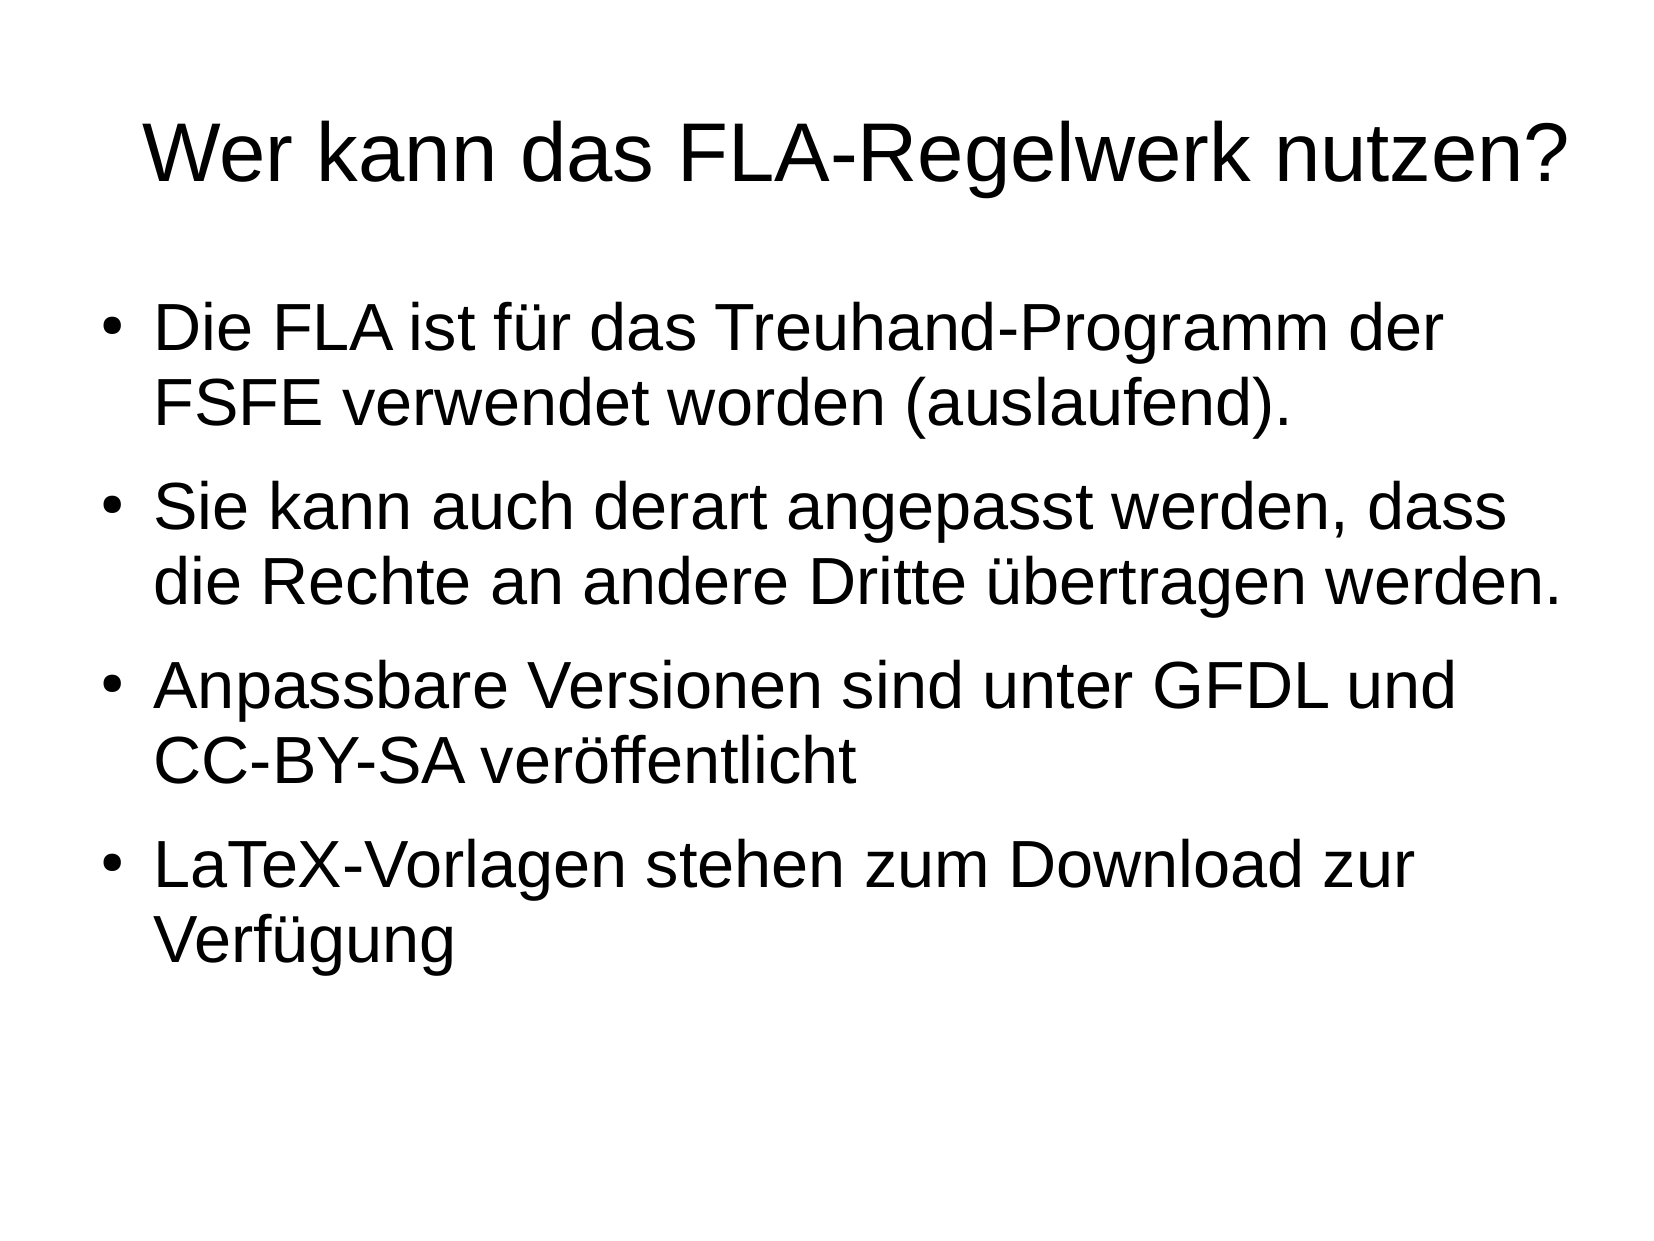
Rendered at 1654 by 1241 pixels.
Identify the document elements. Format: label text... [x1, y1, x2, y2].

title Wer kann das FLA-Regelwerk nutzen? [82, 49, 1571, 257]
list Die FLA ist für das Treuhand-Programm der FSFE verwendet worden (auslaufend). Sie kann auch derart angepasst werden, dass die Rechte an andere Dritte übertragen werden. Anpassbare Versionen sind unter GFDL und CC-BY-SA veröffentlicht LaTeX-Vorlagen stehen zum Download zur Verfügung [82, 290, 1571, 1094]
